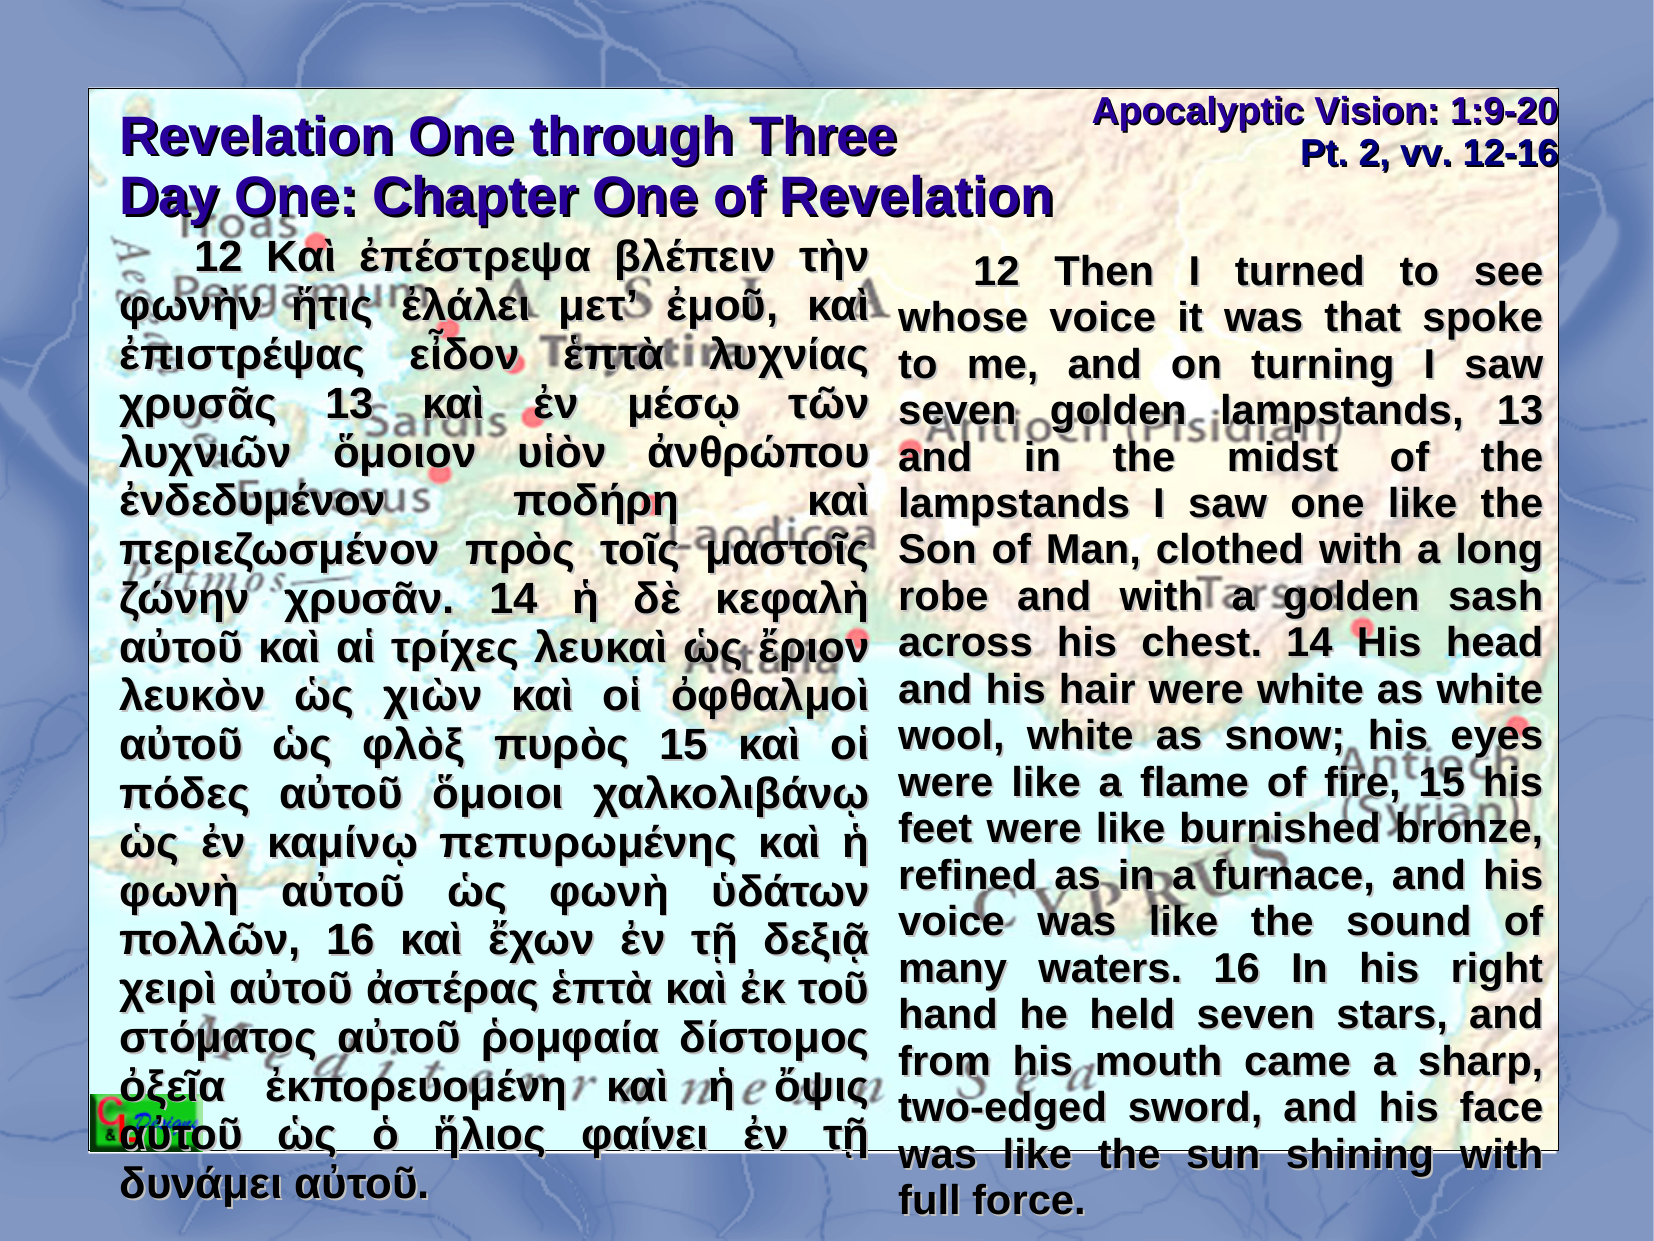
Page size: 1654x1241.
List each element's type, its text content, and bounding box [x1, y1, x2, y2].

text_box 12 Καὶ ἐπέστρεψα βλέπειν τὴν φωνὴν ἥτις ἐλάλει μετʼ ἐμοῦ, καὶ ἐπιστρέψας εἶδον ἑπτὰ λυχνίας χρυσᾶς 13 καὶ ἐν μέσῳ τῶν λυχνιῶν ὅμοιον υἱὸν ἀνθρώπου ἐνδεδυμένον ποδήρη καὶ περιεζωσμένον πρὸς τοῖς μαστοῖς ζώνην χρυσᾶν. 14 ἡ δὲ κεφαλὴ αὐτοῦ καὶ αἱ τρίχες λευκαὶ ὡς ἔριον λευκὸν ὡς χιὼν καὶ οἱ ὀφθαλμοὶ αὐτοῦ ὡς φλὸξ πυρὸς 15 καὶ οἱ πόδες αὐτοῦ ὅμοιοι χαλκολιβάνῳ ὡς ἐν καμίνῳ πεπυρωμένης καὶ ἡ φωνὴ αὐτοῦ ὡς φωνὴ ὑδάτων πολλῶν, 16 καὶ ἔχων ἐν τῇ δεξιᾷ χειρὶ αὐτοῦ ἀστέρας ἑπτὰ καὶ ἐκ τοῦ στόματος αὐτοῦ ῥομφαία δίστομος ὀξεῖα ἐκπορευομένη καὶ ἡ ὄψις αὐτοῦ ὡς ὁ ἥλιος φαίνει ἐν τῇ δυνάμει αὐτοῦ. [105, 225, 886, 1241]
text_box 12 Then I turned to see whose voice it was that spoke to me, and on turning I saw seven golden lampstands, 13 and in the midst of the lampstands I saw one like the Son of Man, clothed with a long robe and with a golden sash across his chest. 14 His head and his hair were white as white wool, white as snow; his eyes were like a flame of fire, 15 his feet were like burnished bronze, refined as in a furnace, and his voice was like the sound of many waters. 16 In his right hand he held seven stars, and from his mouth came a sharp, two-edged sword, and his face was like the sun shining with full force. [886, 240, 1559, 1241]
text_box Apocalyptic Vision: 1:9-20 Pt. 2, vv. 12-16 [1078, 88, 1559, 175]
picture [0, 0, 1654, 1241]
title Revelation One through Three Day One: Chapter One of Revelation [119, 90, 1081, 240]
